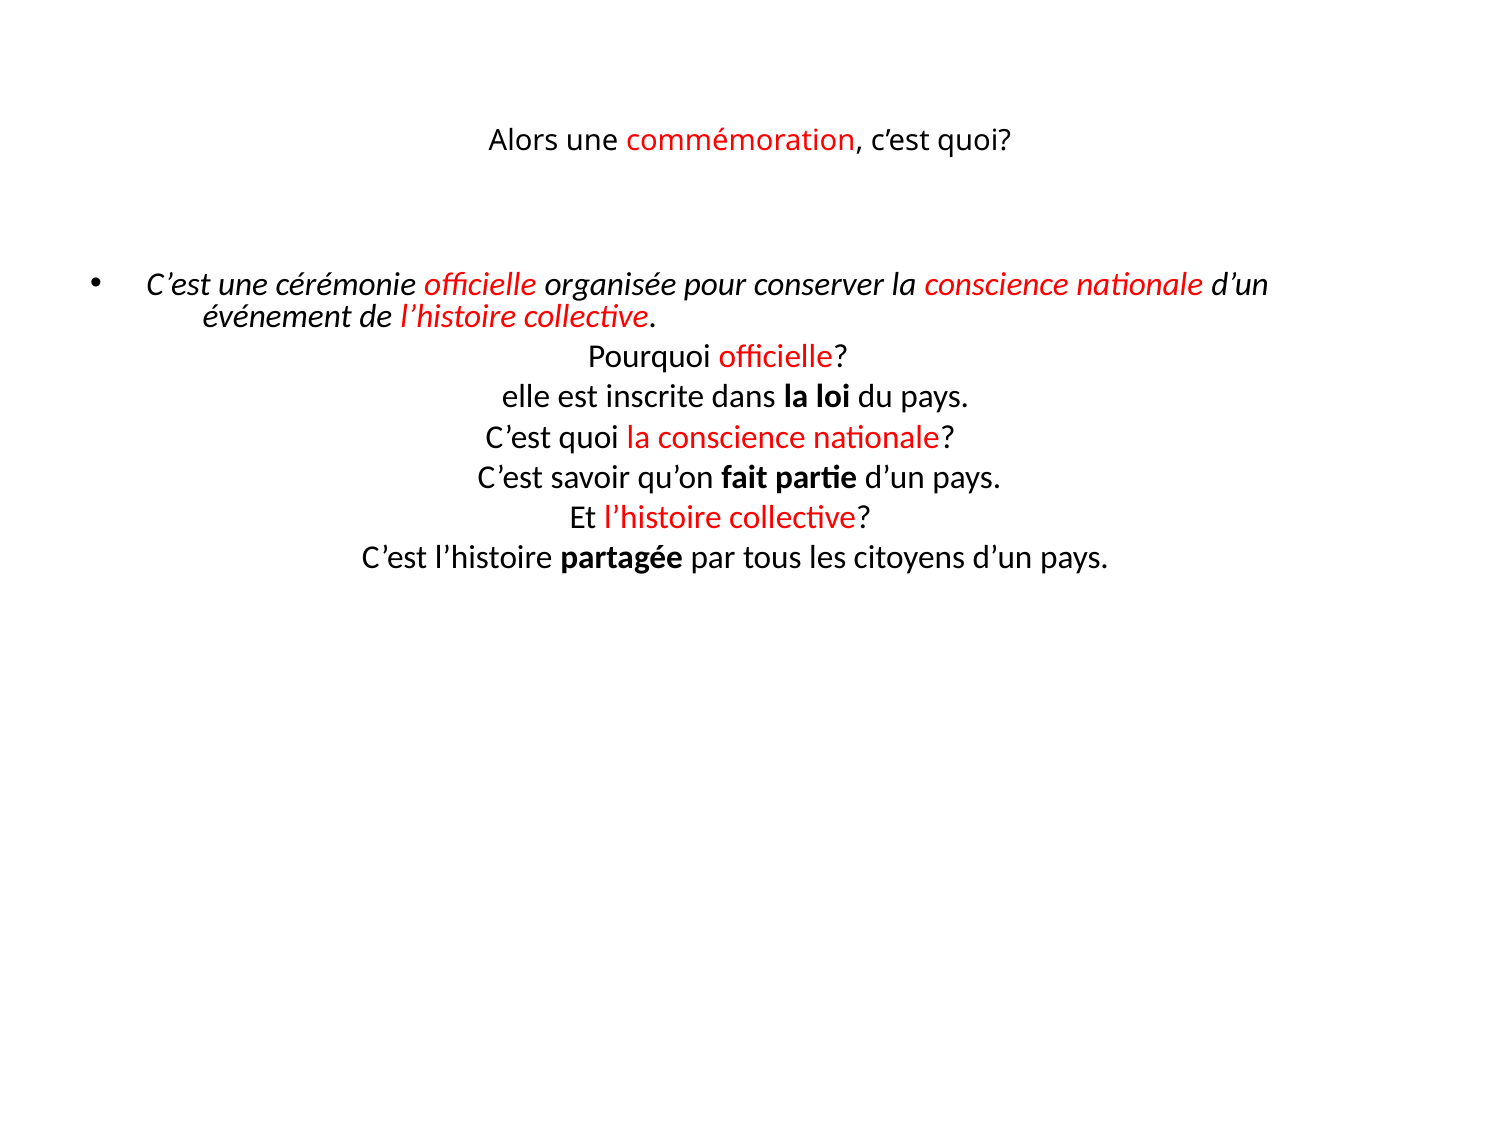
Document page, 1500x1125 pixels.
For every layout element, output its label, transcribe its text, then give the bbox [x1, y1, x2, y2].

title Alors une commémoration, c’est quoi? [75, 45, 1426, 233]
list C’est une cérémonie officielle organisée pour conserver la conscience nationale d’un événement de l’histoire collective. Pourquoi officielle? elle est inscrite dans la loi du pays. C’est quoi la conscience nationale? C’est savoir qu’on fait partie d’un pays. Et l’histoire collective? C’est l’histoire partagée par tous les citoyens d’un pays. [75, 262, 1426, 1005]
